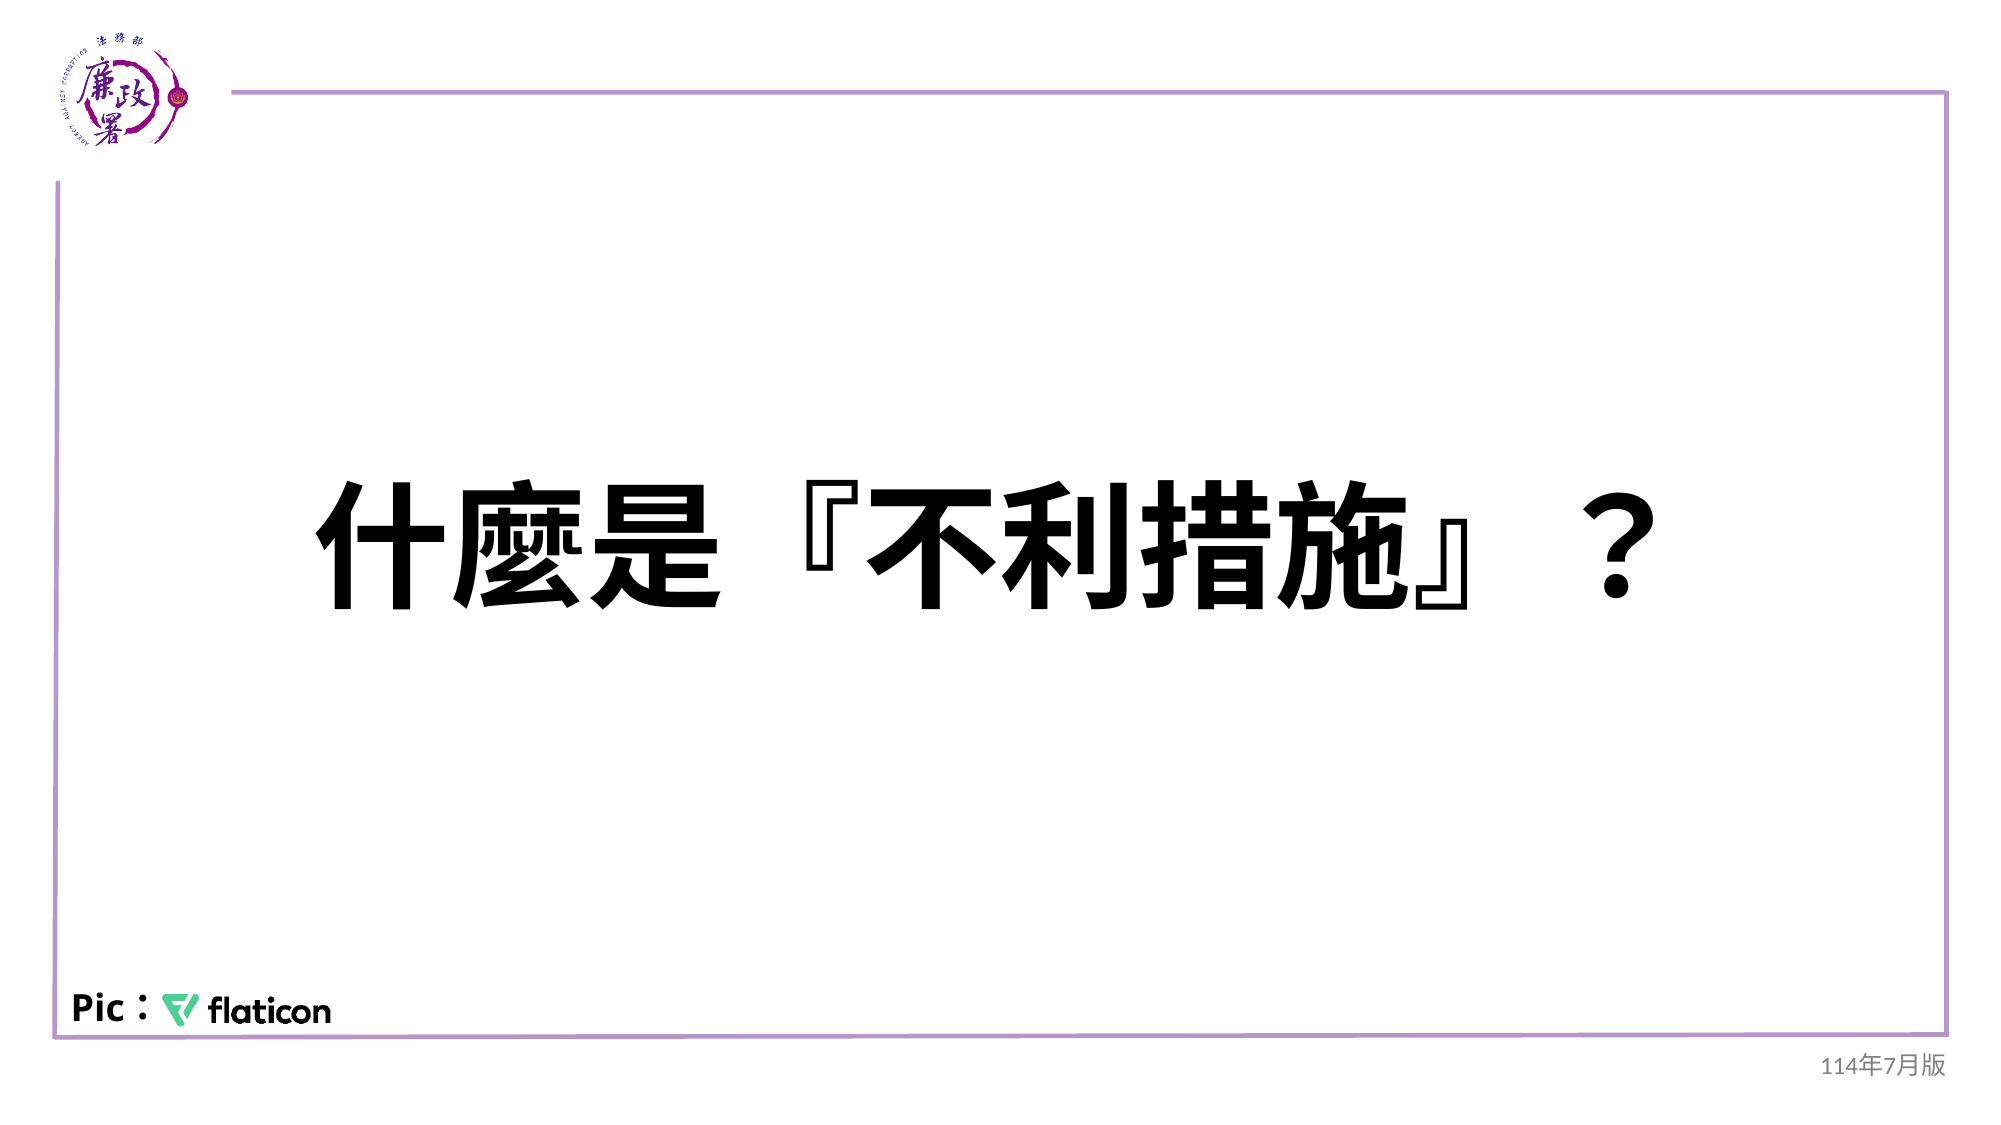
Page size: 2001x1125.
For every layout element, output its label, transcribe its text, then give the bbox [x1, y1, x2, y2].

text_box Pic： [55, 976, 178, 1037]
picture [159, 991, 334, 1030]
picture [60, 32, 188, 146]
text_box 什麼是『不利措施』？ [297, 452, 1703, 633]
